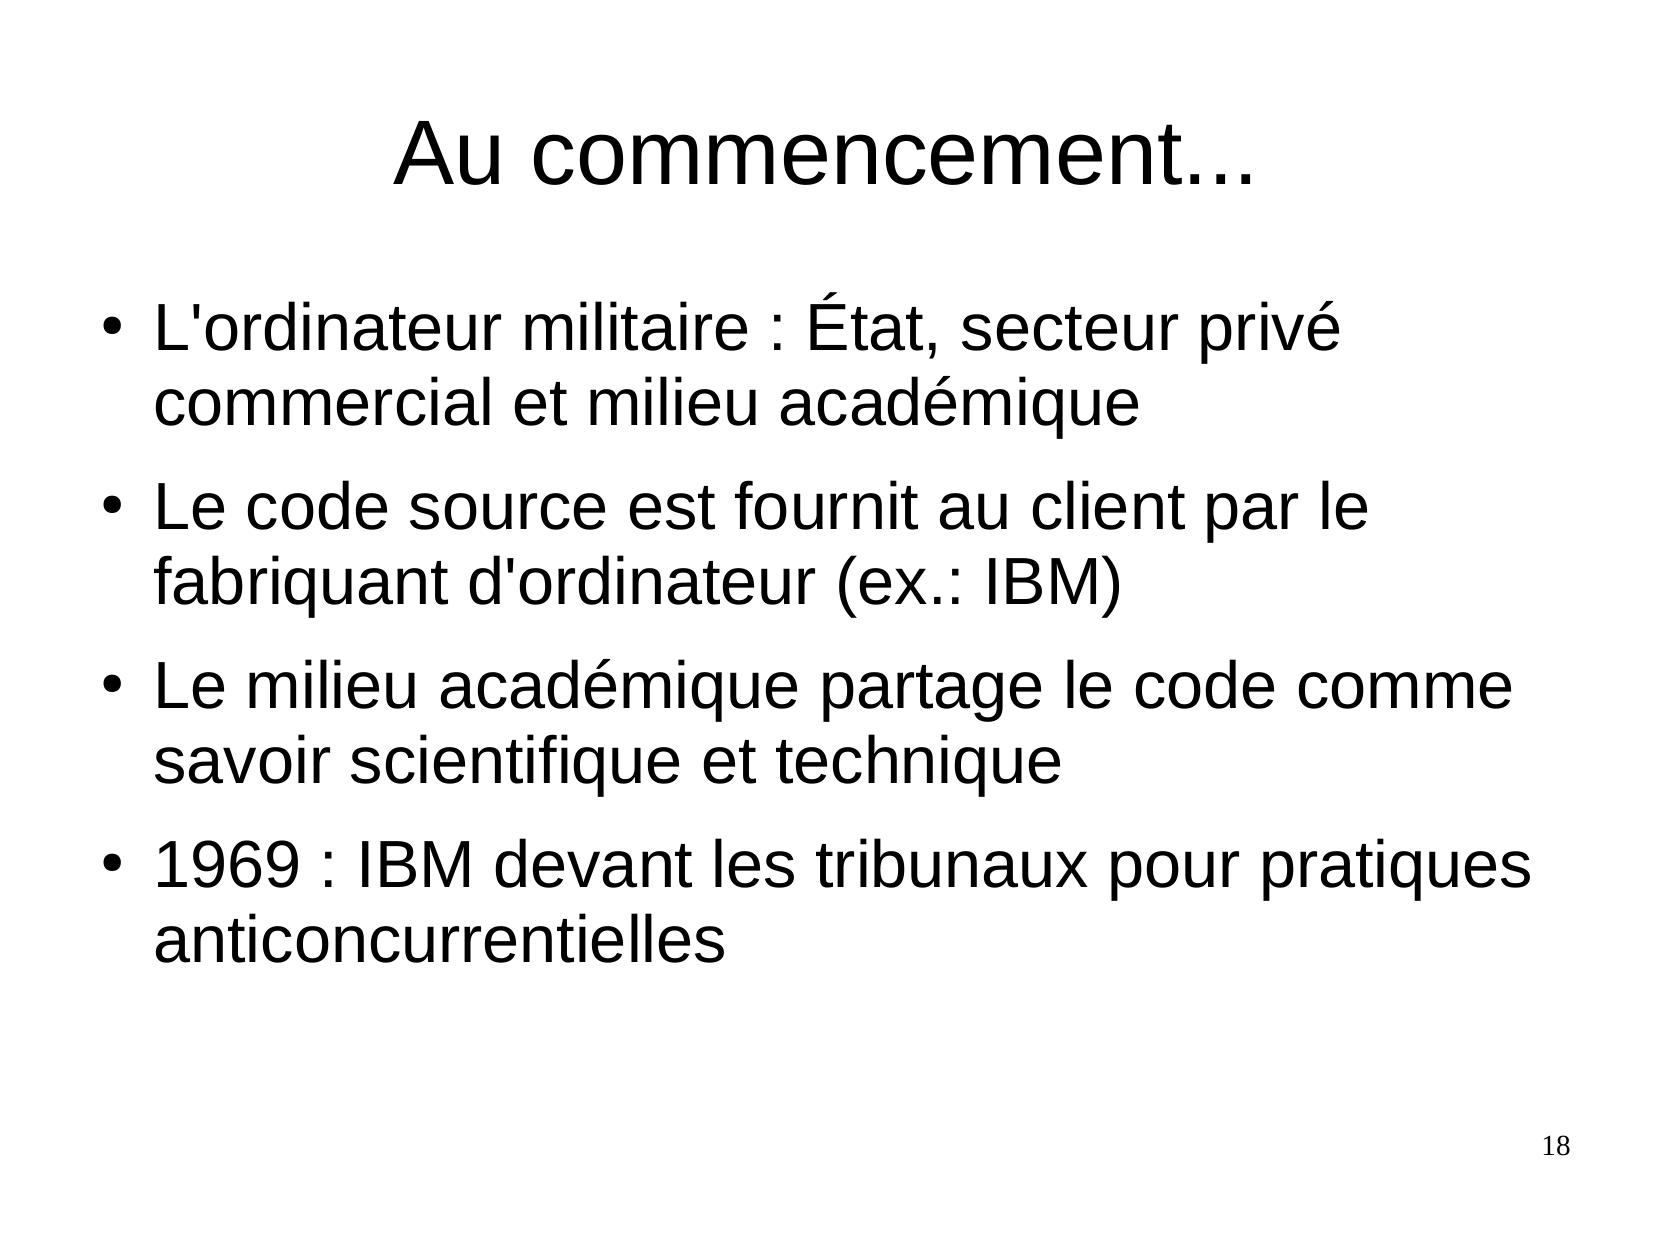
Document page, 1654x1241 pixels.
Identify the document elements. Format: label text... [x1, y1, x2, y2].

list L'ordinateur militaire : État, secteur privé commercial et milieu académique Le code source est fournit au client par le fabriquant d'ordinateur (ex.: IBM) Le milieu académique partage le code comme savoir scientifique et technique 1969 : IBM devant les tribunaux pour pratiques anticoncurrentielles [82, 290, 1538, 1010]
title Au commencement... [82, 49, 1571, 257]
